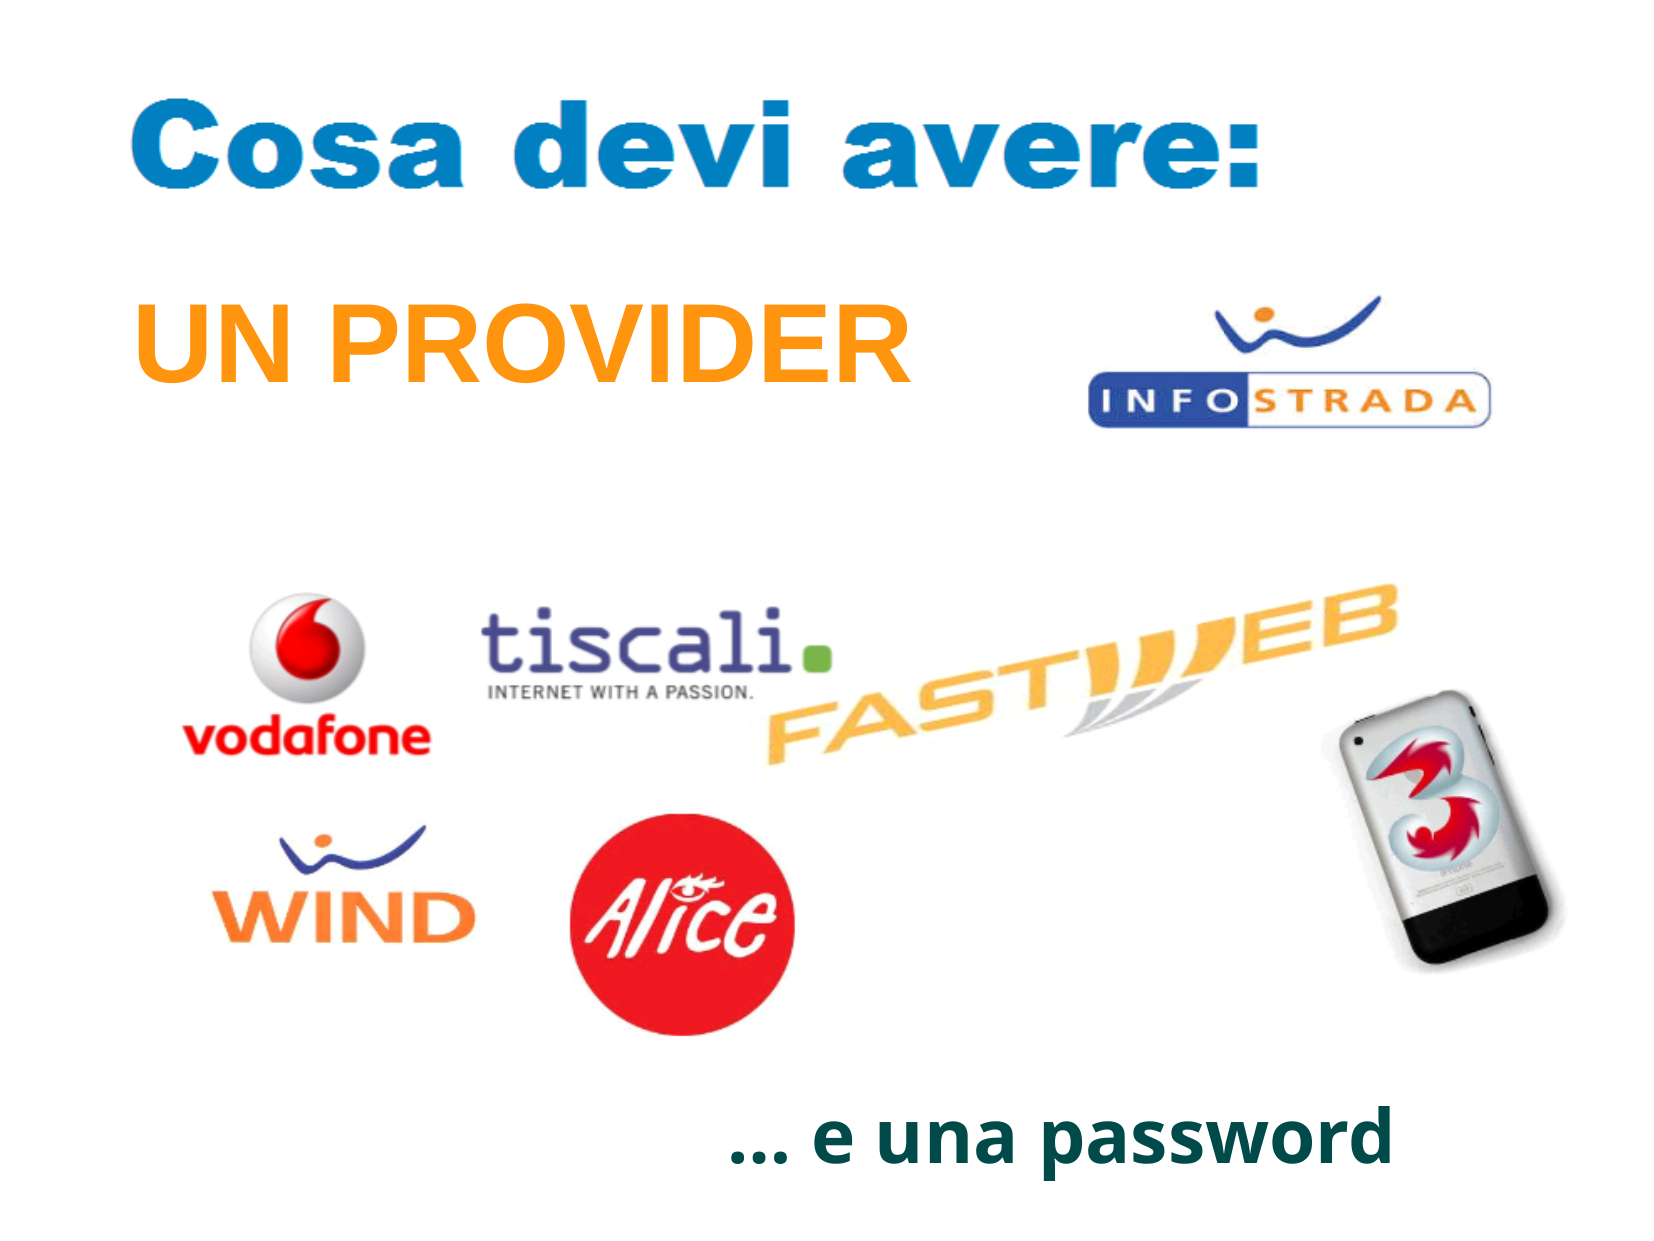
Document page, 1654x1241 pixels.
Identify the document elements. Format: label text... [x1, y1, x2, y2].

picture [64, 0, 1595, 1049]
text_box … e una password [712, 1076, 1554, 1183]
text_box UN PROVIDER [118, 273, 1182, 414]
